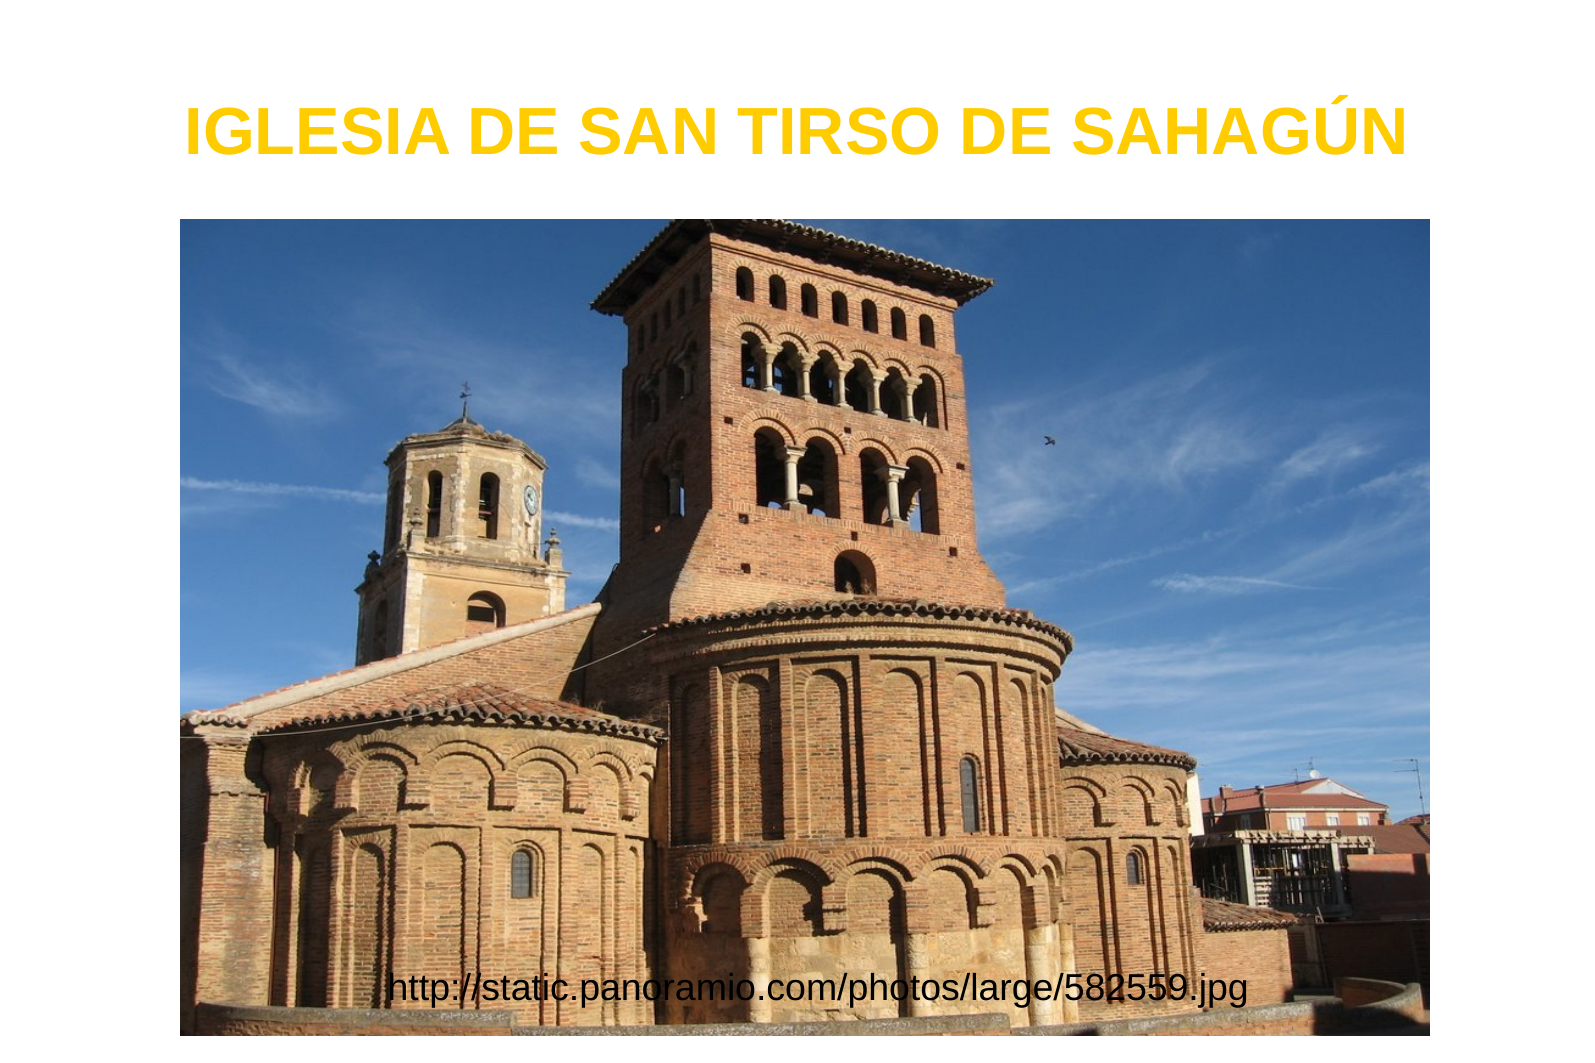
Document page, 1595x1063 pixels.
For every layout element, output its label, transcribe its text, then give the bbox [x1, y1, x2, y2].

title IGLESIA DE SAN TIRSO DE SAHAGÚN [79, 42, 1515, 220]
picture [180, 219, 1430, 1036]
text_box http://static.panoramio.com/photos/large/582559.jpg [372, 958, 1264, 1016]
